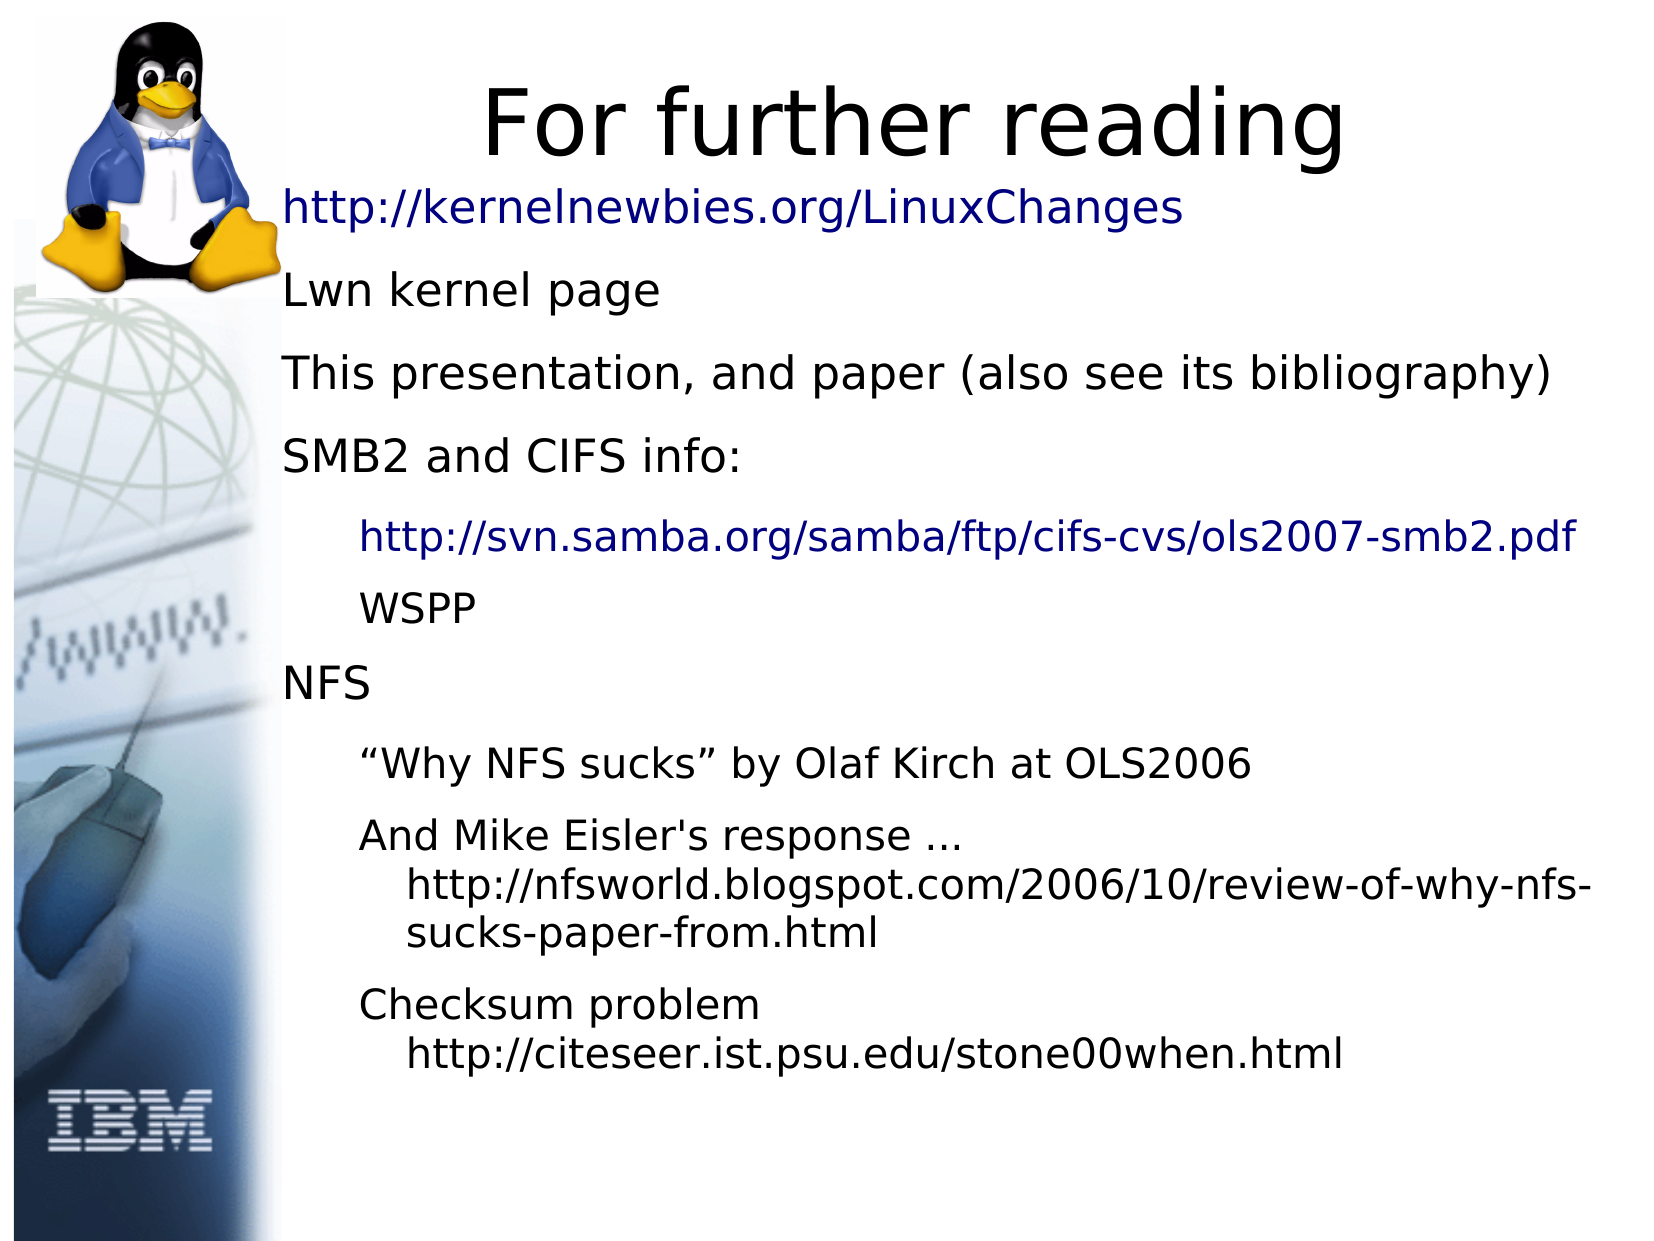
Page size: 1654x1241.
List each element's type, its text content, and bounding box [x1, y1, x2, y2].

list http://kernelnewbies.org/LinuxChanges Lwn kernel page This presentation, and paper (also see its bibliography) SMB2 and CIFS info: http://svn.samba.org/samba/ftp/cifs-cvs/ols2007-smb2.pdf WSPP NFS “Why NFS sucks” by Olaf Kirch at OLS2006 And Mike Eisler's response ... http://nfsworld.blogspot.com/2006/10/review-of-why-nfs-sucks-paper-from.html Checksum problem http://citeseer.ist.psu.edu/stone00when.html [264, 180, 1654, 1241]
title For further reading [301, 39, 1528, 180]
